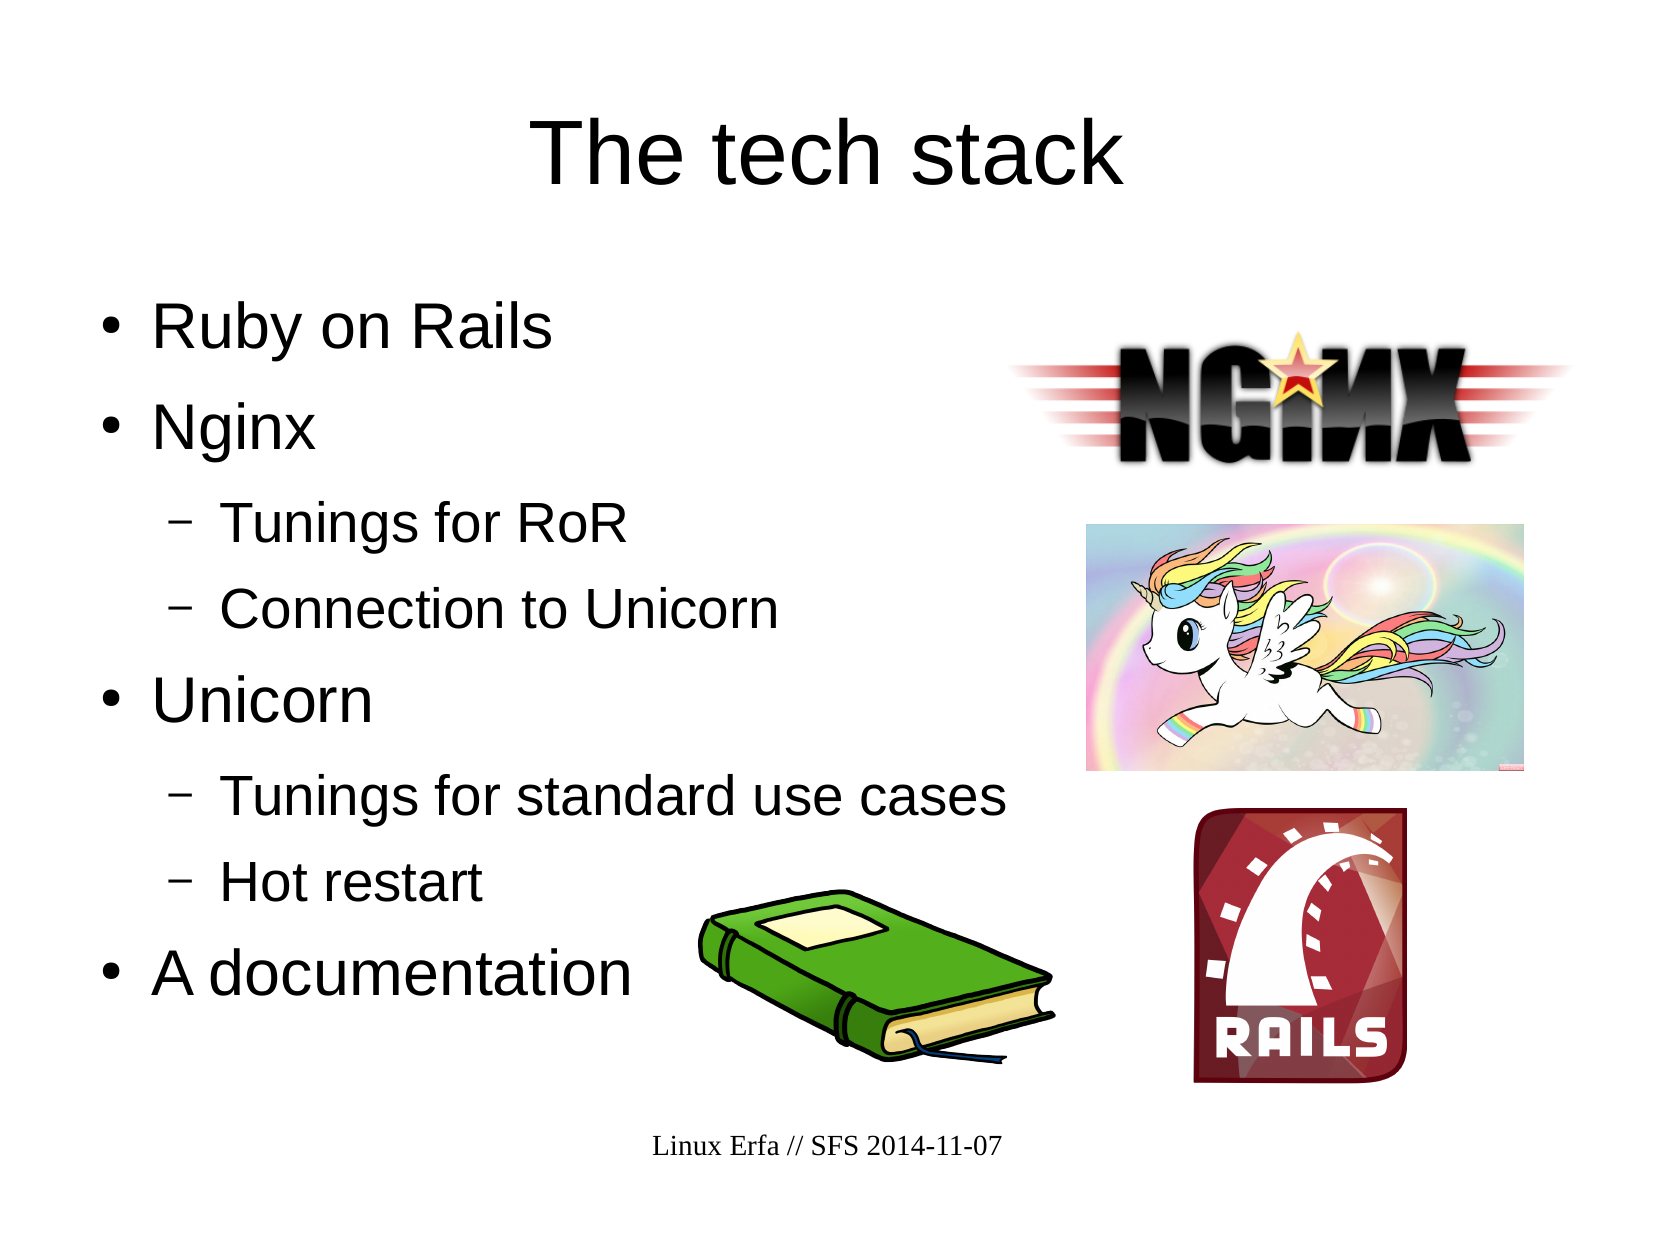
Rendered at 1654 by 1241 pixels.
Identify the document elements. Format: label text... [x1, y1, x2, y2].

list Ruby on Rails Nginx Tunings for RoR Connection to Unicorn Unicorn Tunings for standard use cases Hot restart A documentation [82, 290, 1538, 1010]
title The tech stack [82, 49, 1571, 257]
picture [688, 877, 1068, 1080]
picture [1193, 808, 1407, 1084]
picture [948, 204, 1636, 771]
